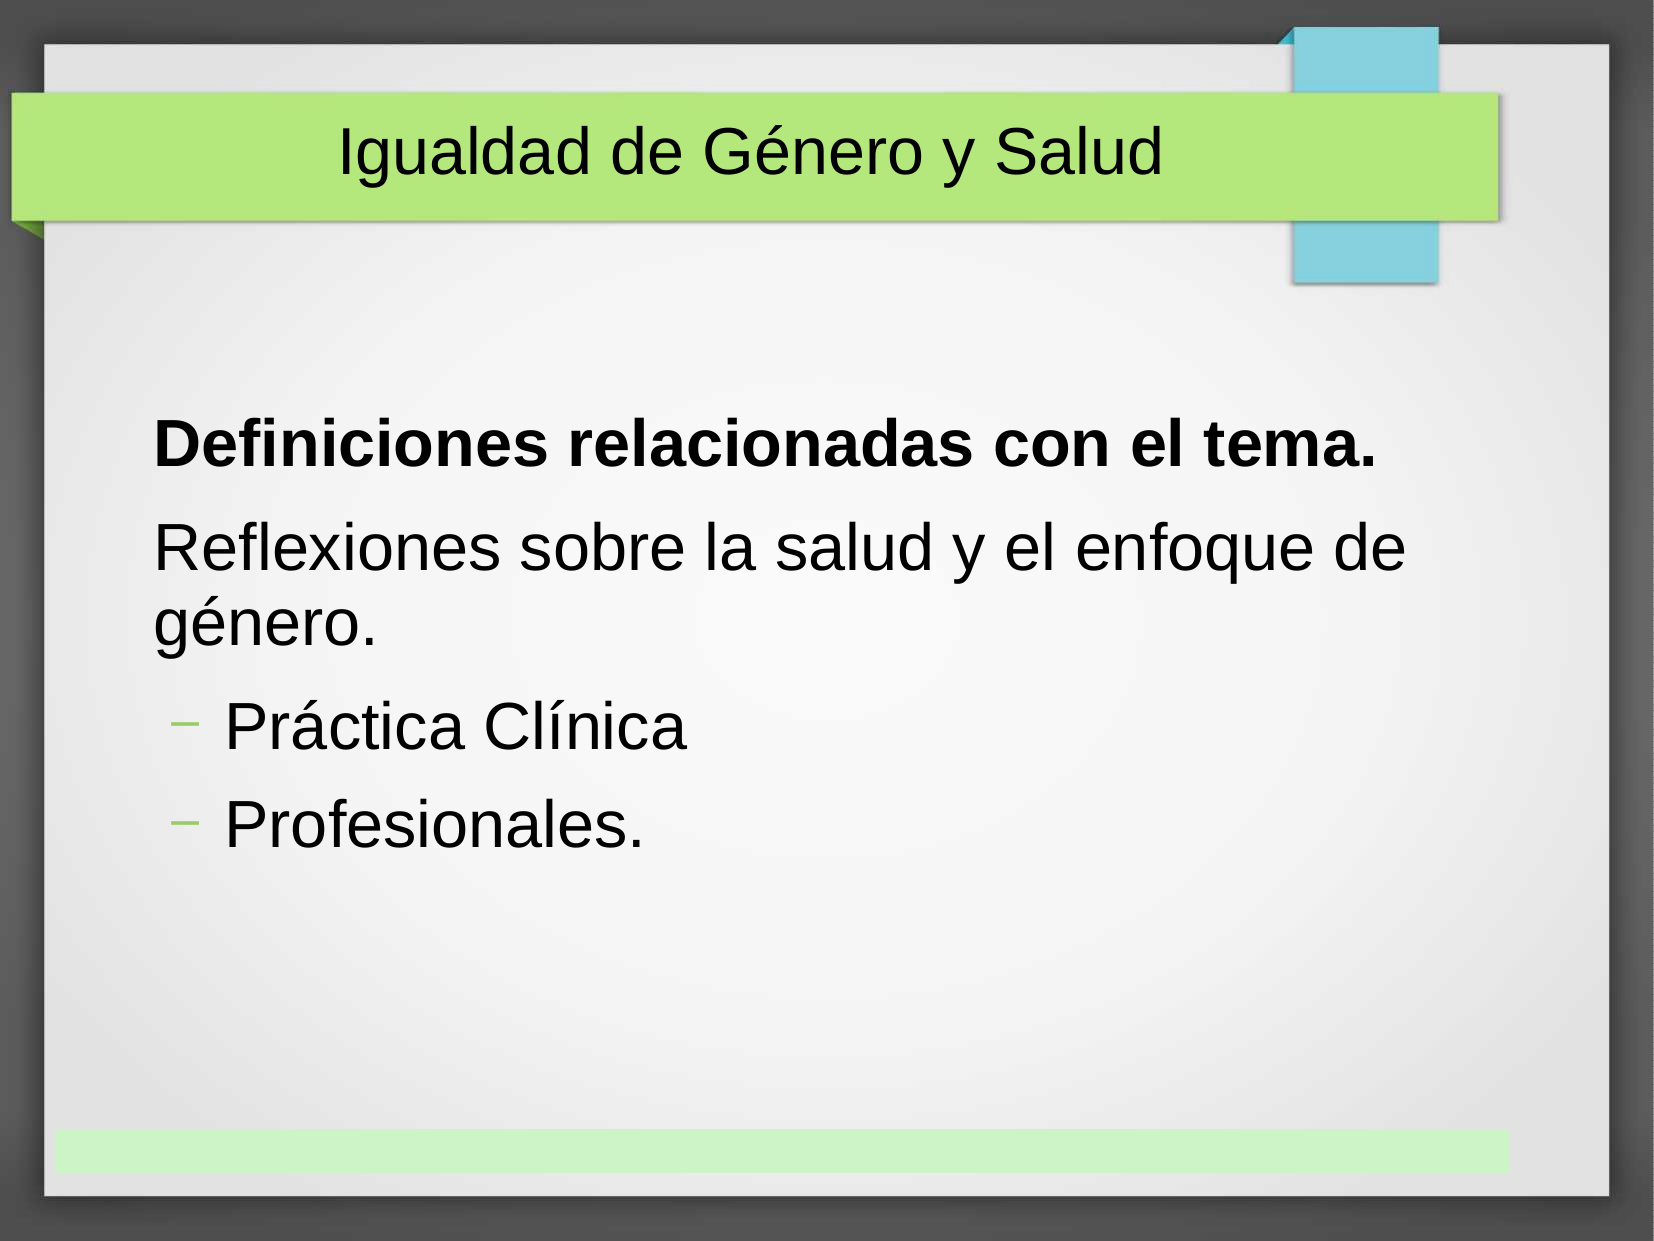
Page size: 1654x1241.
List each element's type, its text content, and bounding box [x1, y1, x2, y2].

list Definiciones relacionadas con el tema. Reflexiones sobre la salud y el enfoque de género. Práctica Clínica Profesionales. [82, 405, 1571, 897]
text_box Igualdad de Género y Salud [253, 102, 1268, 202]
text_box [55, 1129, 1510, 1173]
picture [0, 0, 1654, 1241]
